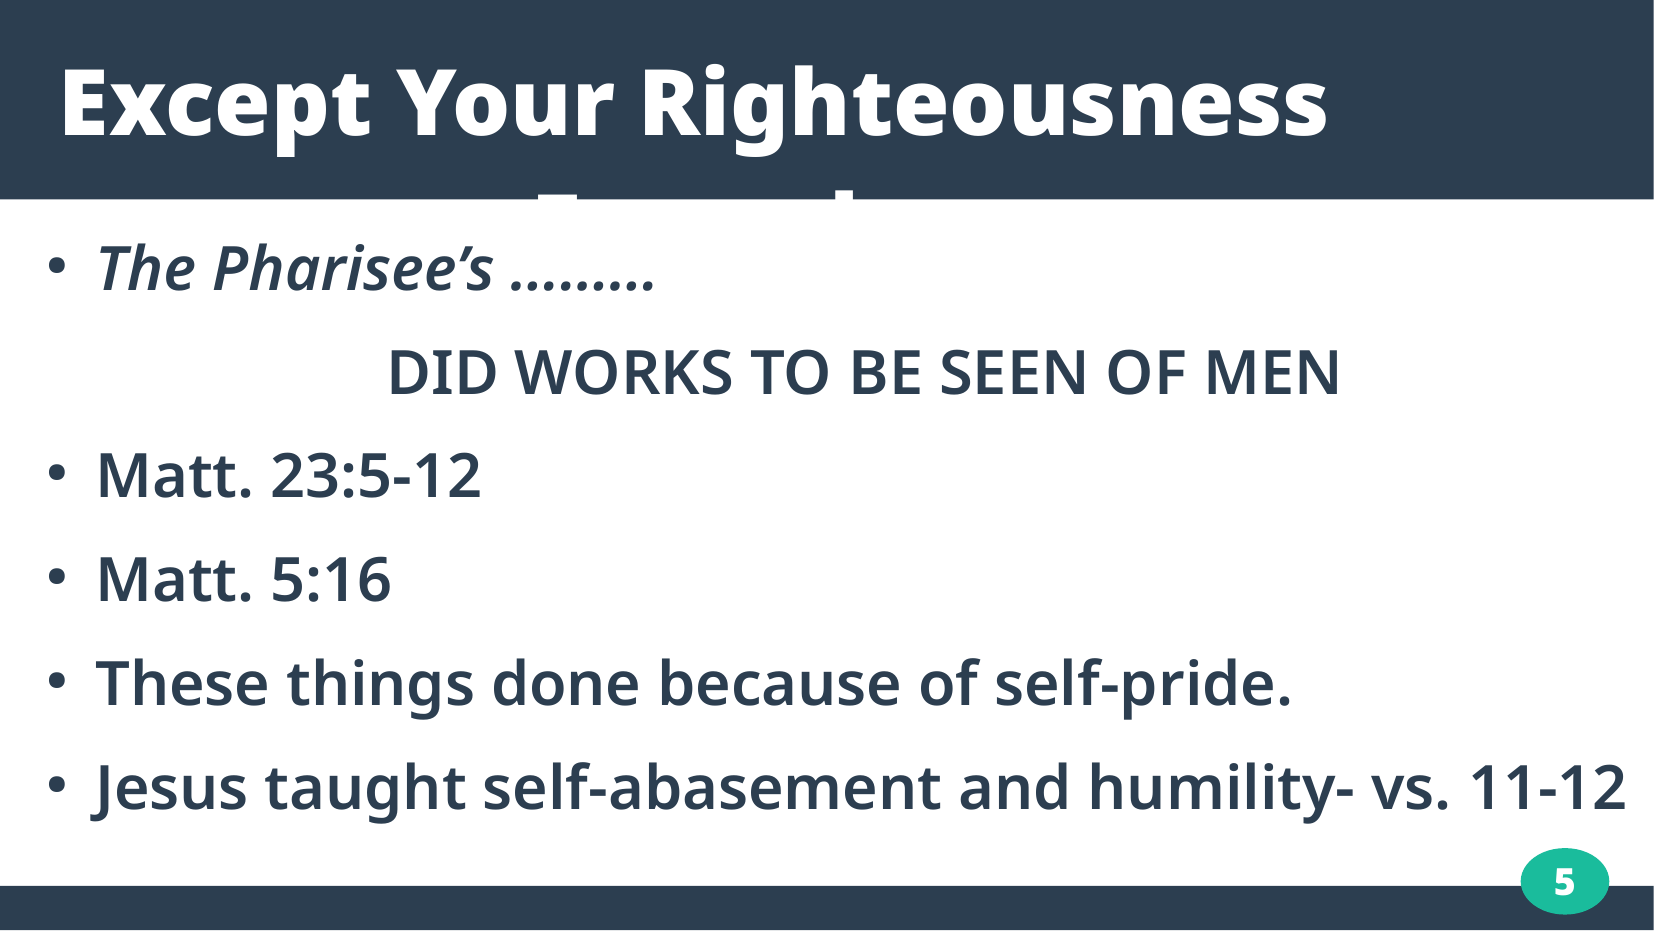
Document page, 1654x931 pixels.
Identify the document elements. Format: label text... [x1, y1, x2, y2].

list The Pharisee’s ……… DID WORKS TO BE SEEN OF MEN Matt. 23:5-12 Matt. 5:16 These things done because of self-pride. Jesus taught self-abasement and humility- vs. 11-12 [30, 225, 1636, 864]
title Except Your Righteousness Exceed [59, 37, 1595, 155]
